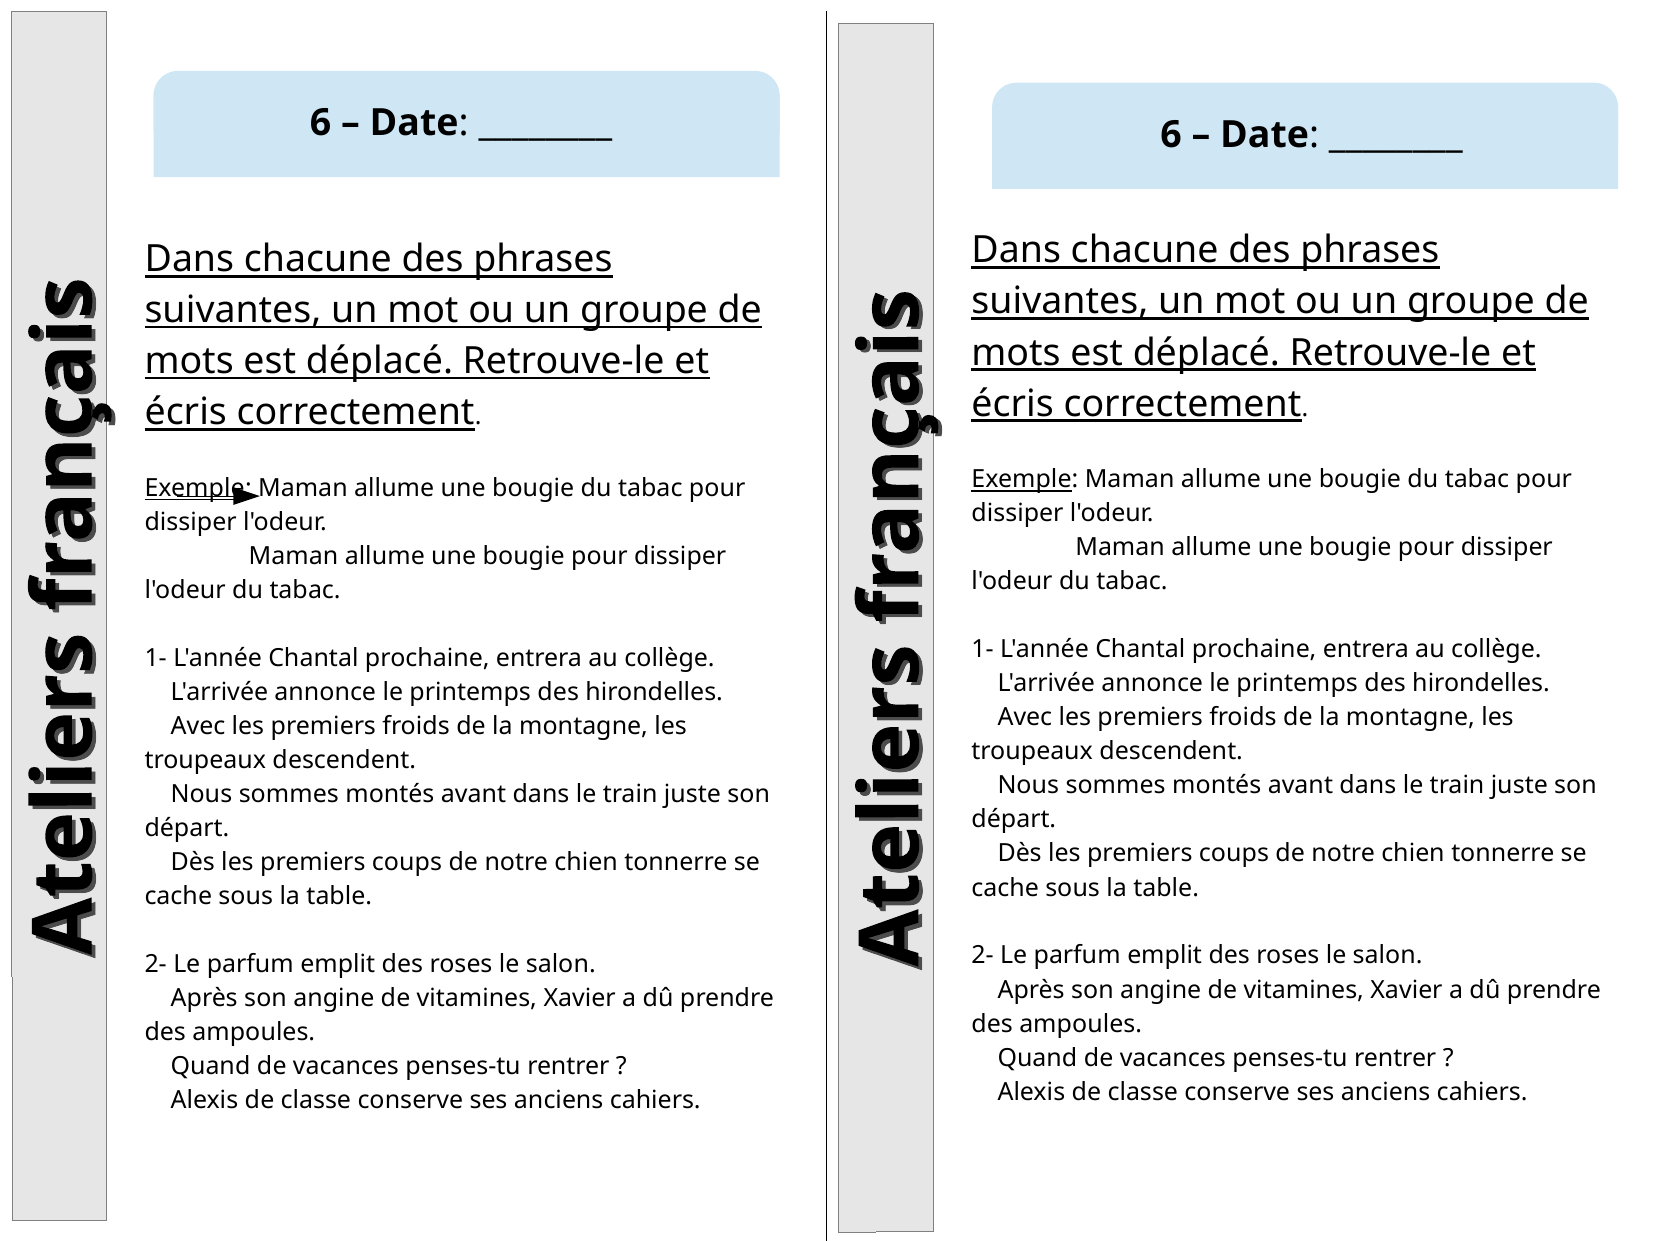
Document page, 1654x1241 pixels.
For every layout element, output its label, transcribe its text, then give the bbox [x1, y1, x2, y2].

text_box 6 – Date: ________ [295, 88, 686, 166]
text_box 6 – Date: ________ [1145, 100, 1536, 178]
text_box Ateliers français [838, 23, 934, 1233]
text_box Dans chacune des phrases suivantes, un mot ou un groupe de mots est déplacé. Retrouve-le et écris correctement. Exemple: Maman allume une bougie du tabac pour dissiper l'odeur. Maman allume une bougie pour dissiper l'odeur du tabac. 1- L'année Chantal prochaine, entrera au collège. L'arrivée annonce le printemps des hirondelles. Avec les premiers froids de la montagne, les troupeaux descendent. Nous sommes montés avant dans le train juste son départ. Dès les premiers coups de notre chien tonnerre se cache sous la table. 2- Le parfum emplit des roses le salon. Après son angine de vitamines, Xavier a dû prendre des ampoules. Quand de vacances penses-tu rentrer ? Alexis de classe conserve ses anciens cahiers. [956, 215, 1630, 1075]
text_box [992, 82, 1619, 189]
text_box Dans chacune des phrases suivantes, un mot ou un groupe de mots est déplacé. Retrouve-le et écris correctement. Exemple: Maman allume une bougie du tabac pour dissiper l'odeur. Maman allume une bougie pour dissiper l'odeur du tabac. 1- L'année Chantal prochaine, entrera au collège. L'arrivée annonce le printemps des hirondelles. Avec les premiers froids de la montagne, les troupeaux descendent. Nous sommes montés avant dans le train juste son départ. Dès les premiers coups de notre chien tonnerre se cache sous la table. 2- Le parfum emplit des roses le salon. Après son angine de vitamines, Xavier a dû prendre des ampoules. Quand de vacances penses-tu rentrer ? Alexis de classe conserve ses anciens cahiers. [129, 224, 804, 1084]
text_box Ateliers français [11, 11, 107, 1221]
text_box [153, 70, 780, 178]
